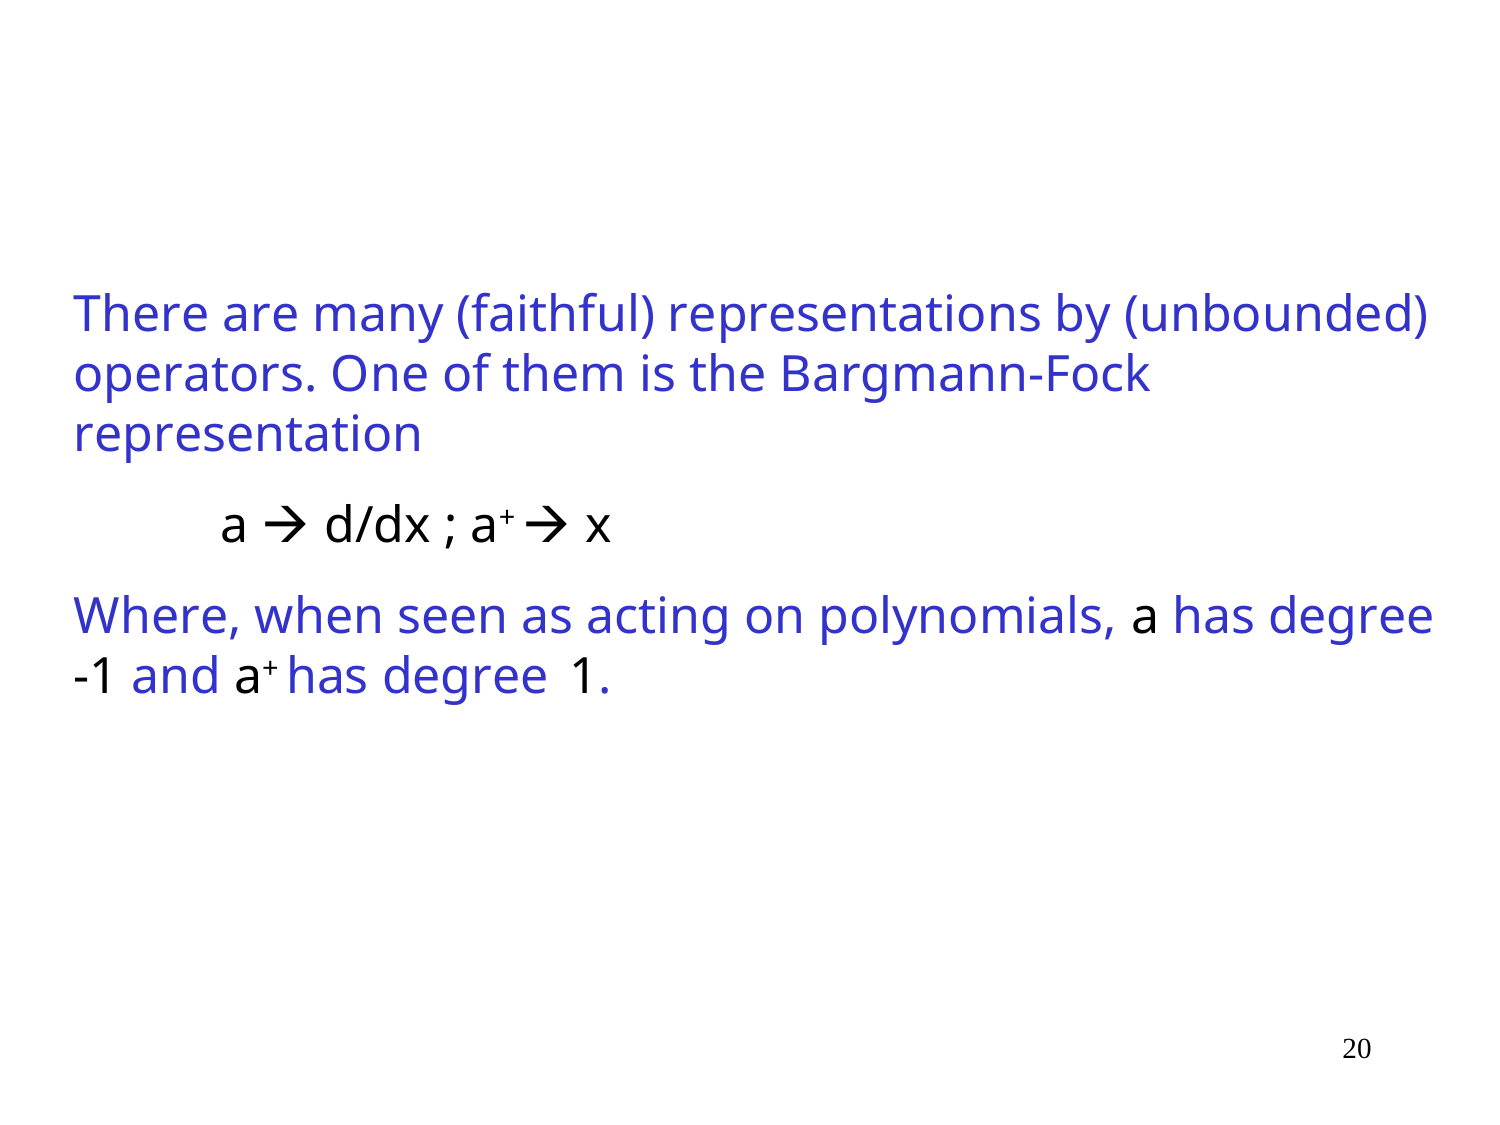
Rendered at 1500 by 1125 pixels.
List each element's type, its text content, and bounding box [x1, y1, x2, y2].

text_box There are many (faithful) representations by (unbounded) operators. One of them is the Bargmann-Fock representation a  d/dx ; a+  x Where, when seen as acting on polynomials, a has degree -1 and a+ has degree 1. [59, 273, 1477, 712]
